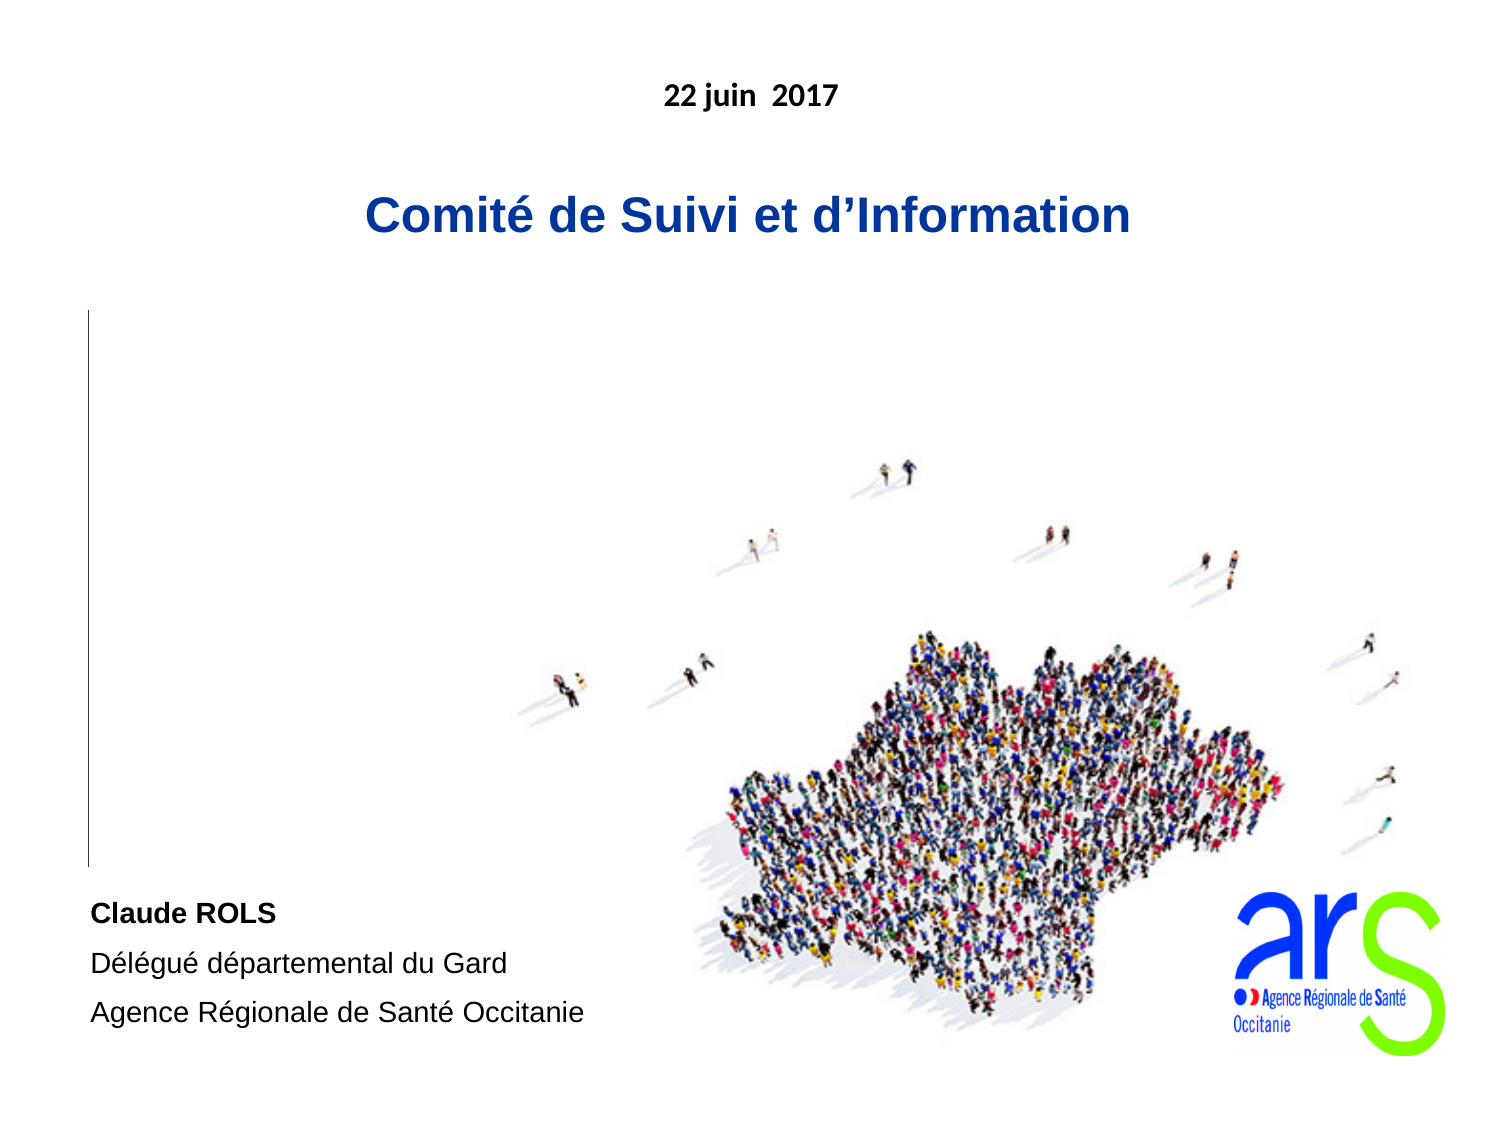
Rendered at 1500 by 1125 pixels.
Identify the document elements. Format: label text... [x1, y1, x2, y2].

text_box Claude ROLS Délégué départemental du Gard Agence Régionale de Santé Occitanie [90, 845, 1096, 1049]
text_box Comité de Suivi et d’Information [66, 174, 1445, 674]
text_box 22 juin 2017 [289, 55, 1199, 131]
picture [480, 421, 1500, 1070]
